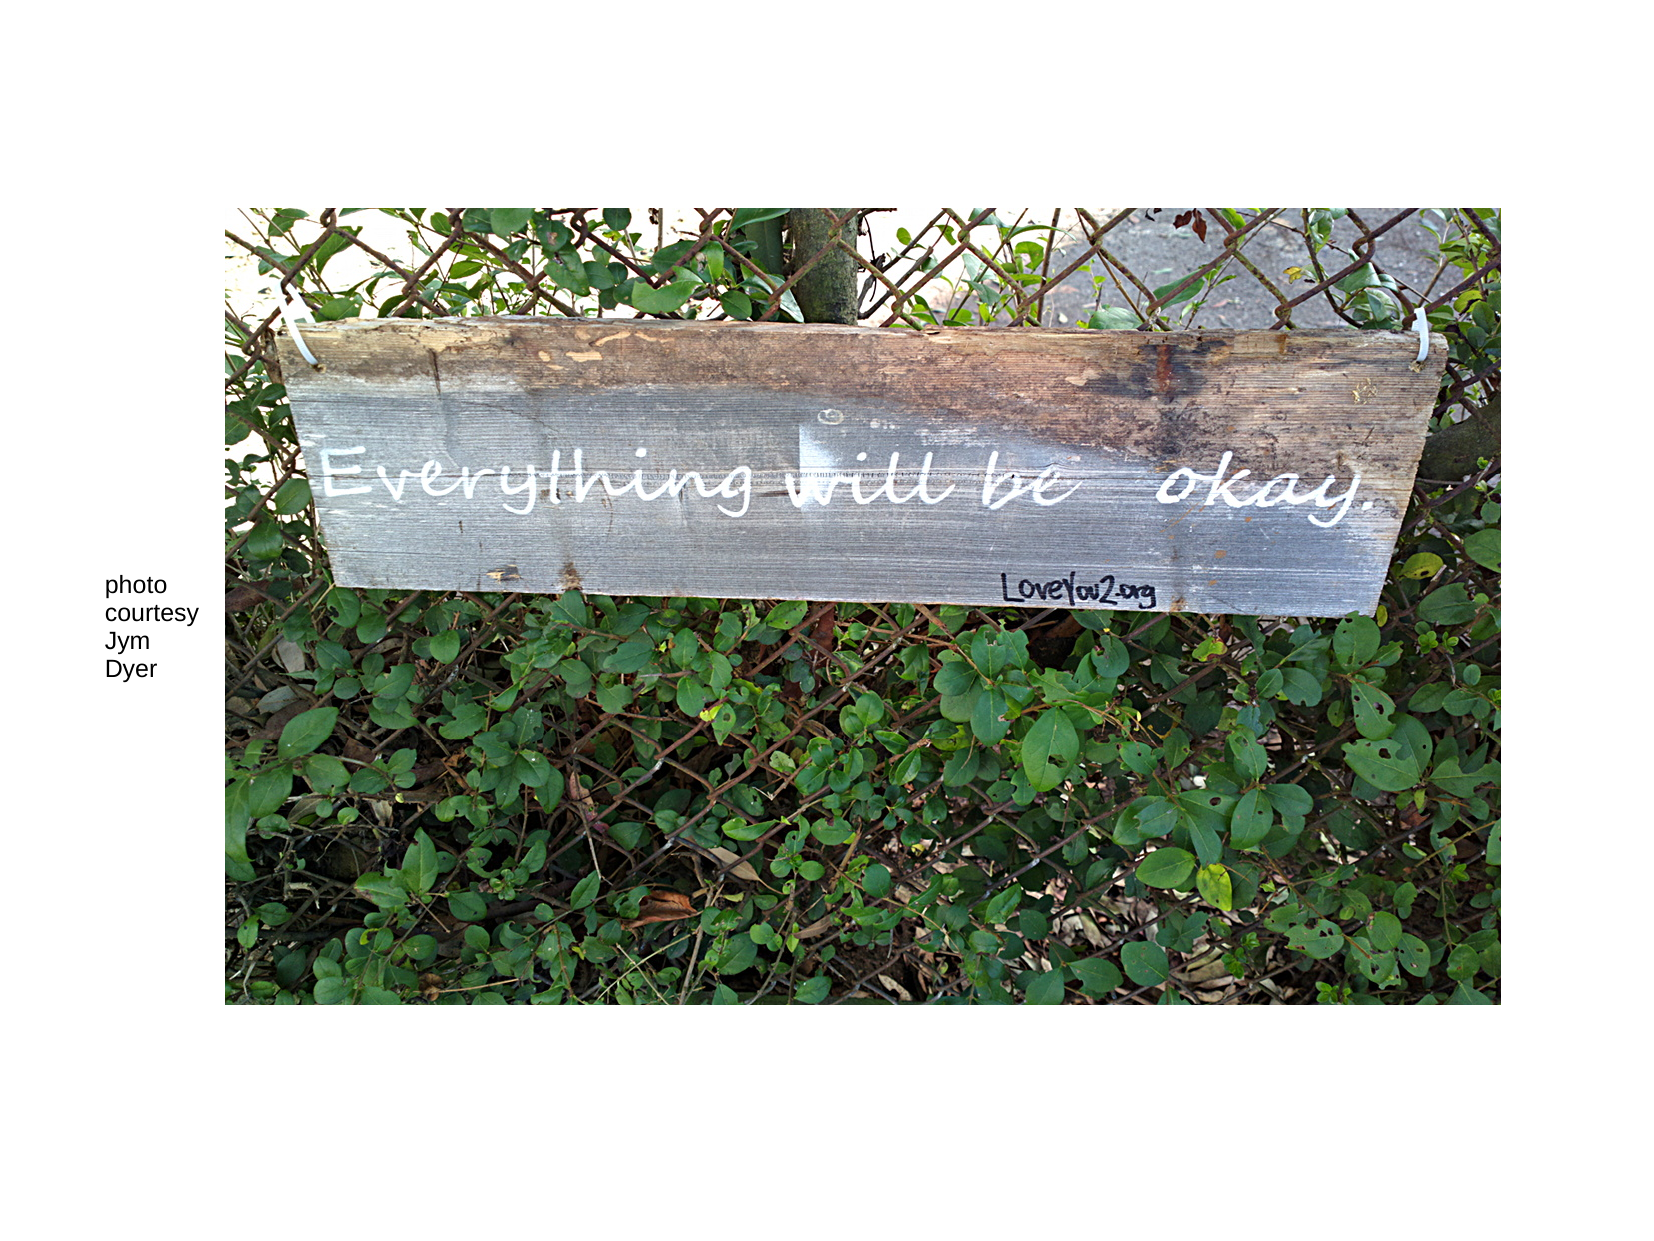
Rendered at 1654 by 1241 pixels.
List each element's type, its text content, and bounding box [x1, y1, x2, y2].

text_box photo courtesy Jym Dyer [90, 563, 215, 691]
picture [225, 208, 1501, 1006]
